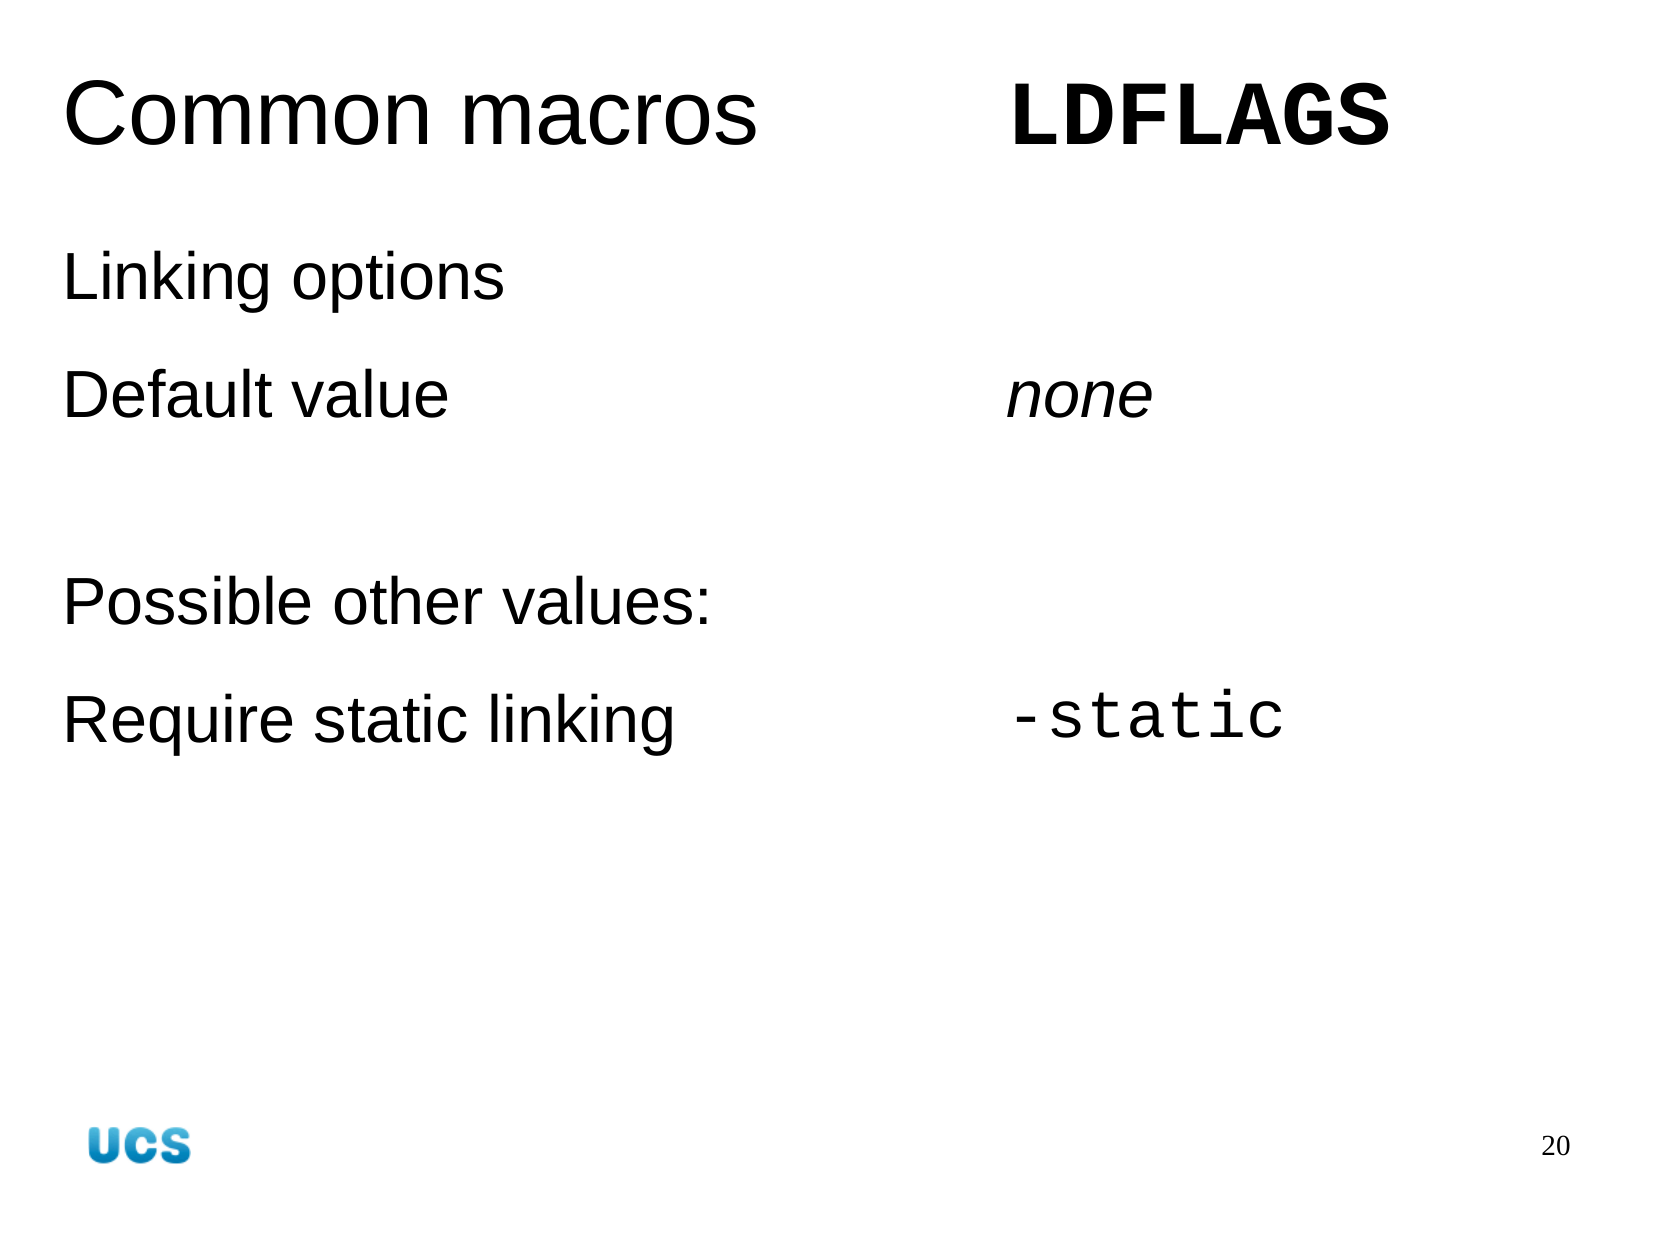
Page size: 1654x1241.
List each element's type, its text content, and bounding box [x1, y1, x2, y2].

text_box Possible other values: [59, 561, 720, 642]
text_box Common macros [59, 59, 764, 168]
text_box Default value [59, 354, 456, 436]
picture [88, 1126, 191, 1165]
text_box -static [1003, 679, 1291, 761]
text_box Require static linking [59, 679, 682, 760]
text_box none [1003, 354, 1159, 436]
text_box LDFLAGS [1003, 64, 1395, 175]
text_box Linking options [59, 236, 512, 317]
